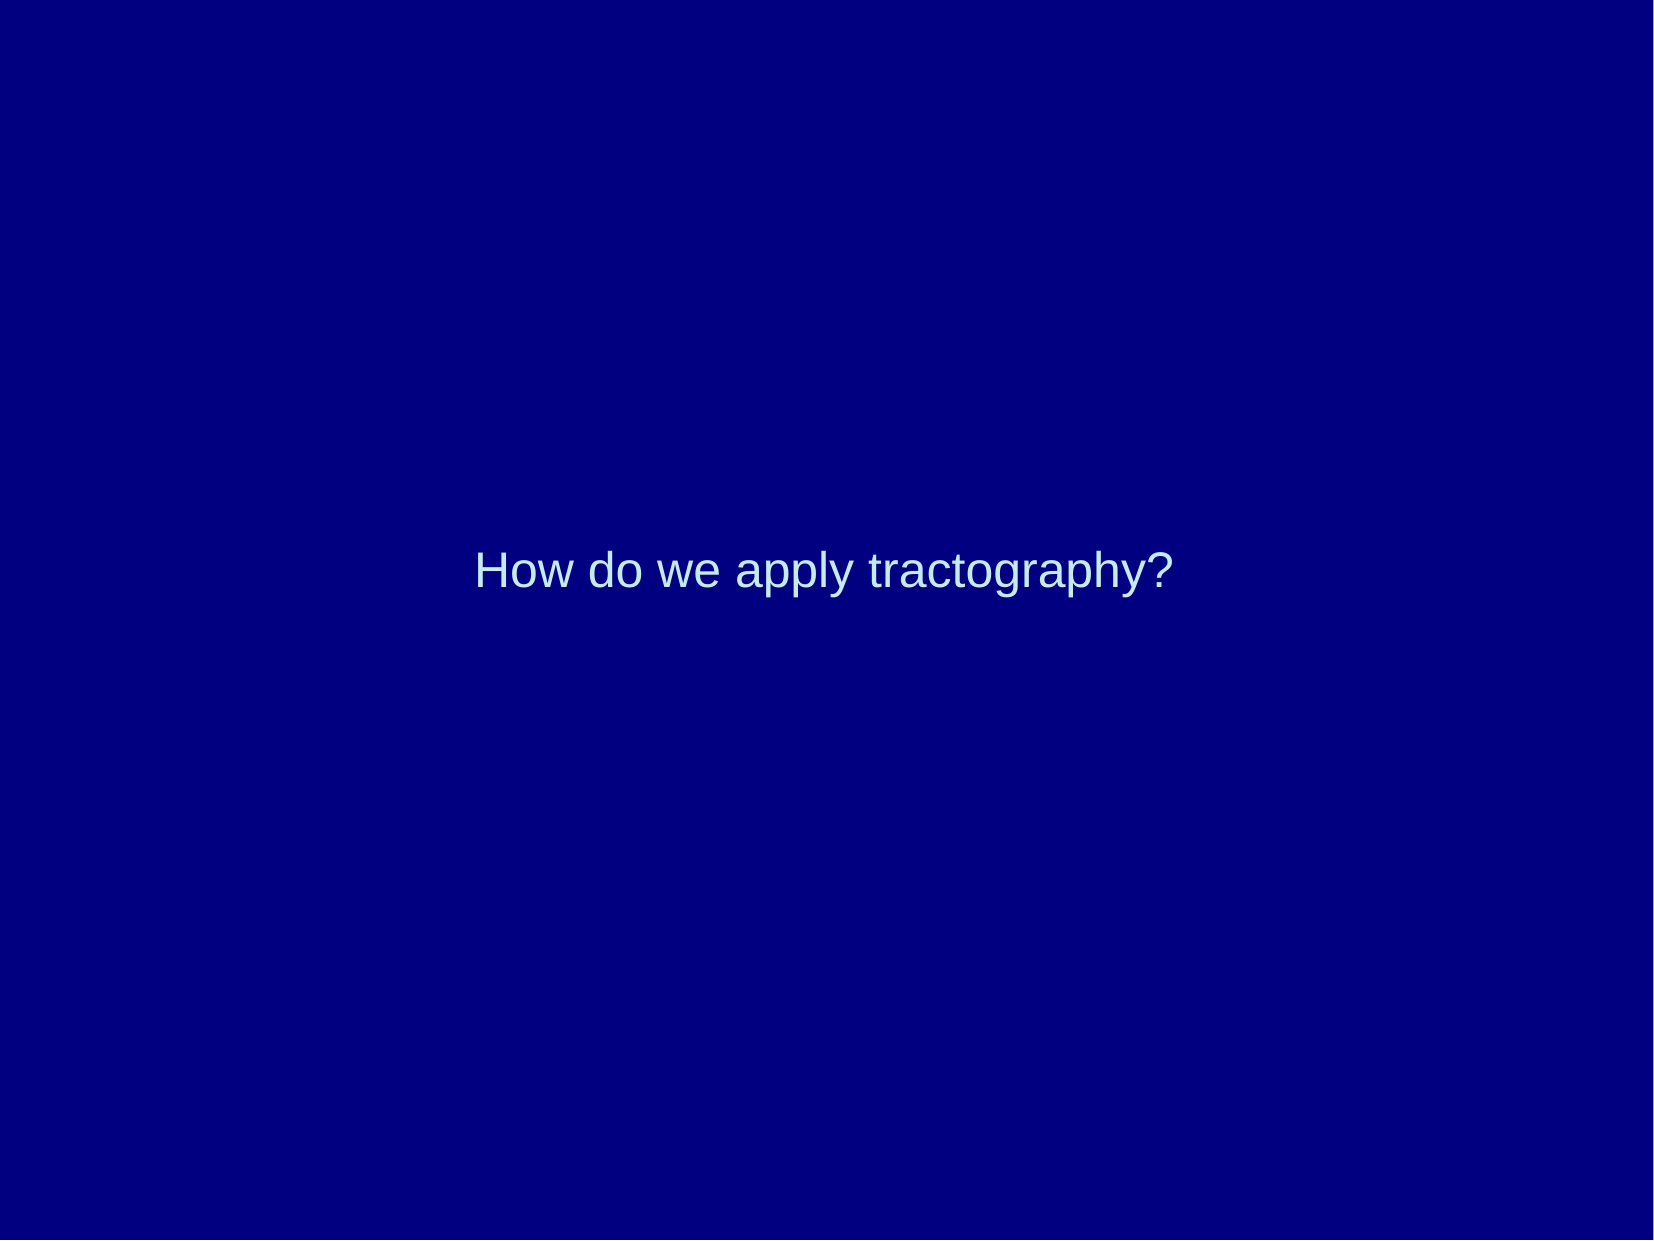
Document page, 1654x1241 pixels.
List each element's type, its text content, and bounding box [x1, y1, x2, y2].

text_box How do we apply tractography? [48, 535, 1600, 829]
